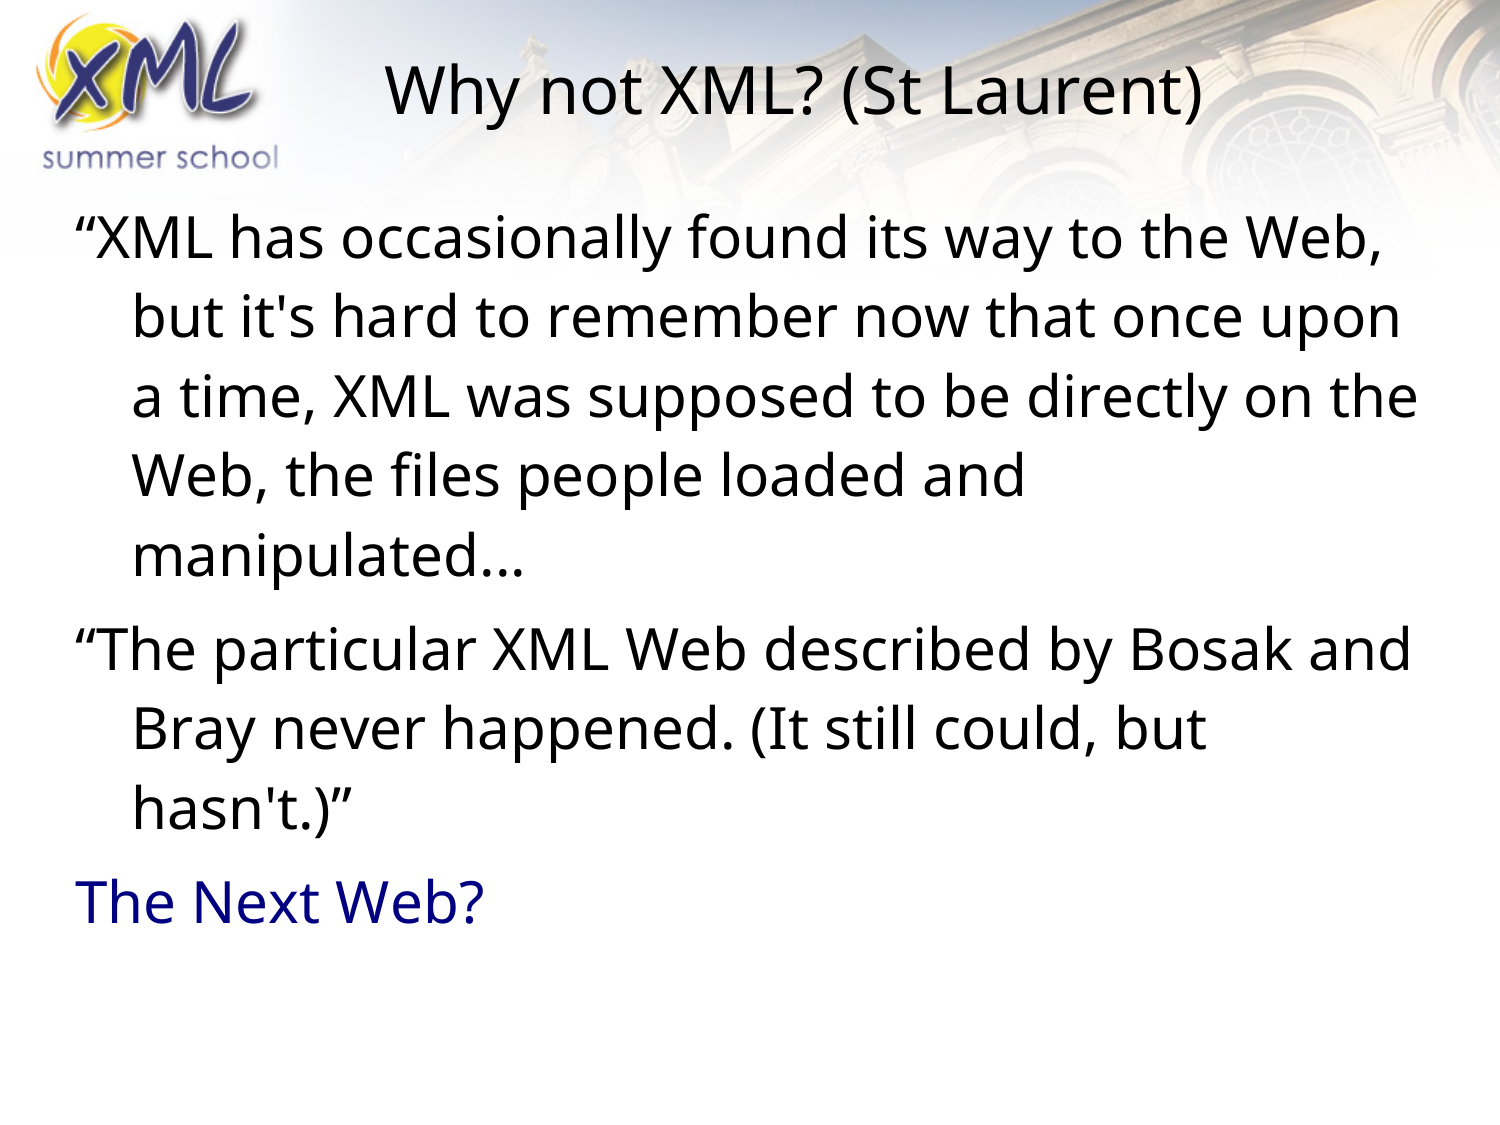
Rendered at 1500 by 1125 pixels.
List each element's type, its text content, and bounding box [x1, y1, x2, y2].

list “XML has occasionally found its way to the Web, but it's hard to remember now that once upon a time, XML was supposed to be directly on the Web, the files people loaded and manipulated... “The particular XML Web described by Bosak and Bray never happened. (It still could, but hasn't.)” The Next Web? [75, 195, 1426, 991]
title Why not XML? (St Laurent) [281, 8, 1306, 170]
picture [0, 0, 1500, 1125]
